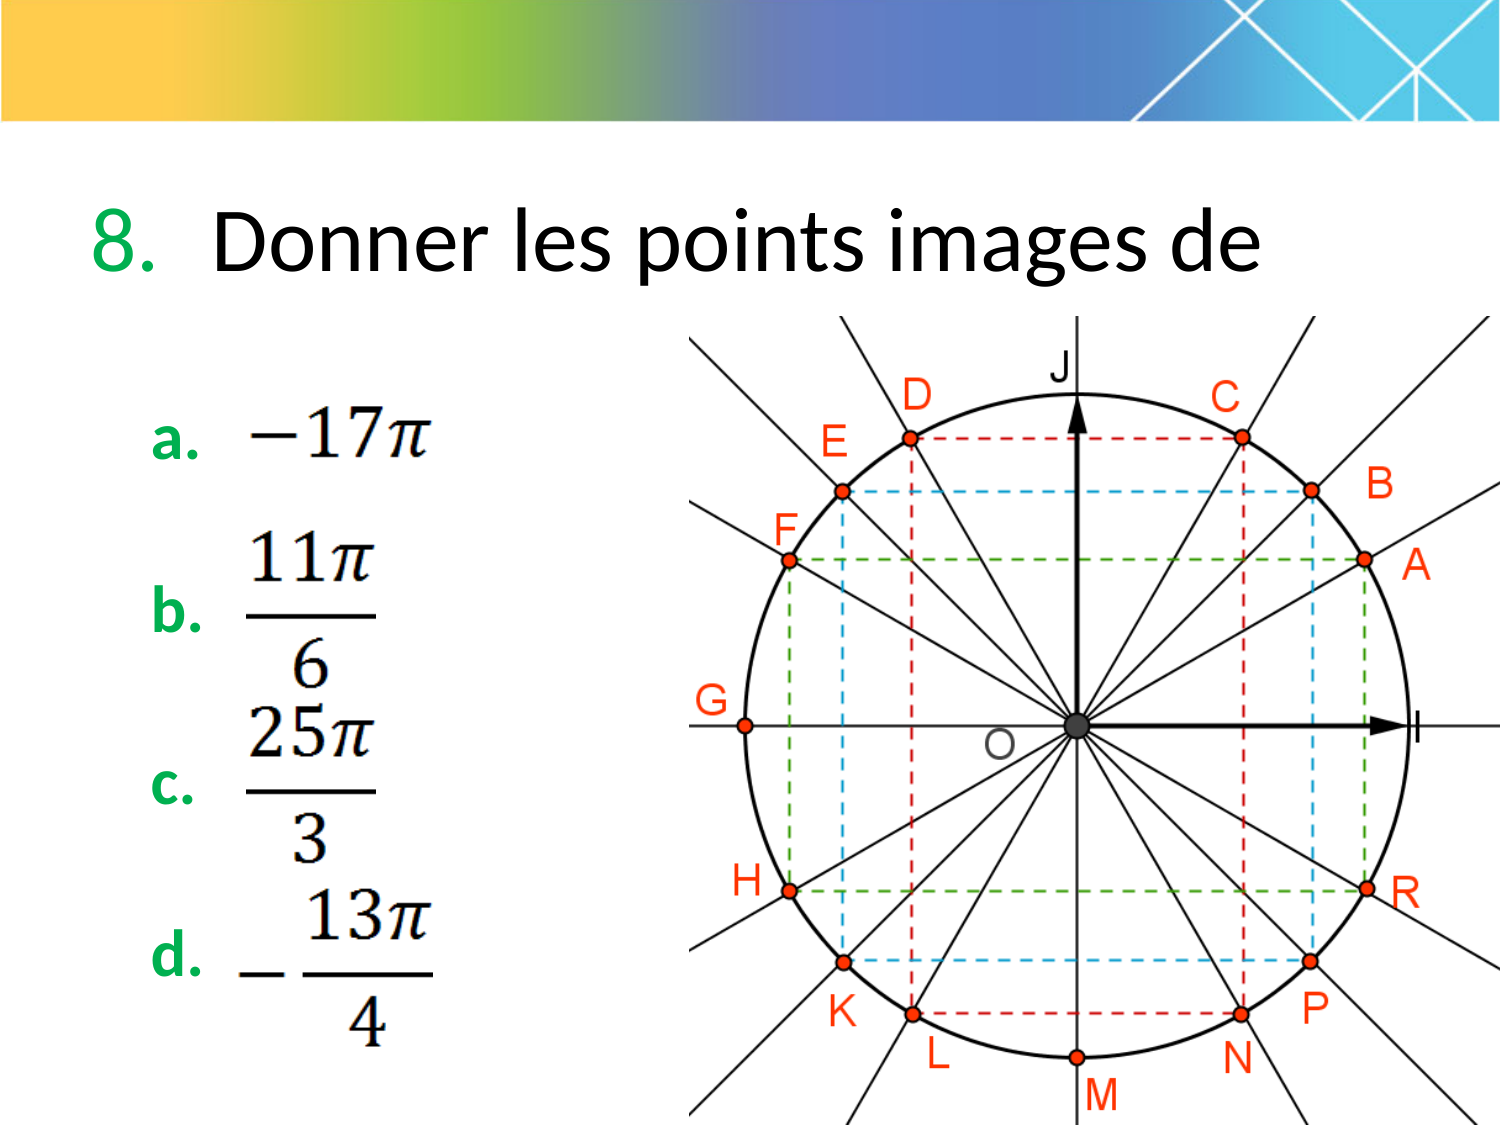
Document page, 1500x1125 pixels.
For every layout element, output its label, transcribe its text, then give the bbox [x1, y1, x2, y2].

picture [246, 386, 433, 489]
title Donner les points images de [75, 164, 1426, 305]
picture [689, 316, 1500, 1125]
picture [0, 0, 1500, 123]
picture [234, 520, 433, 1061]
text_box a. b. c. d. [135, 385, 689, 998]
